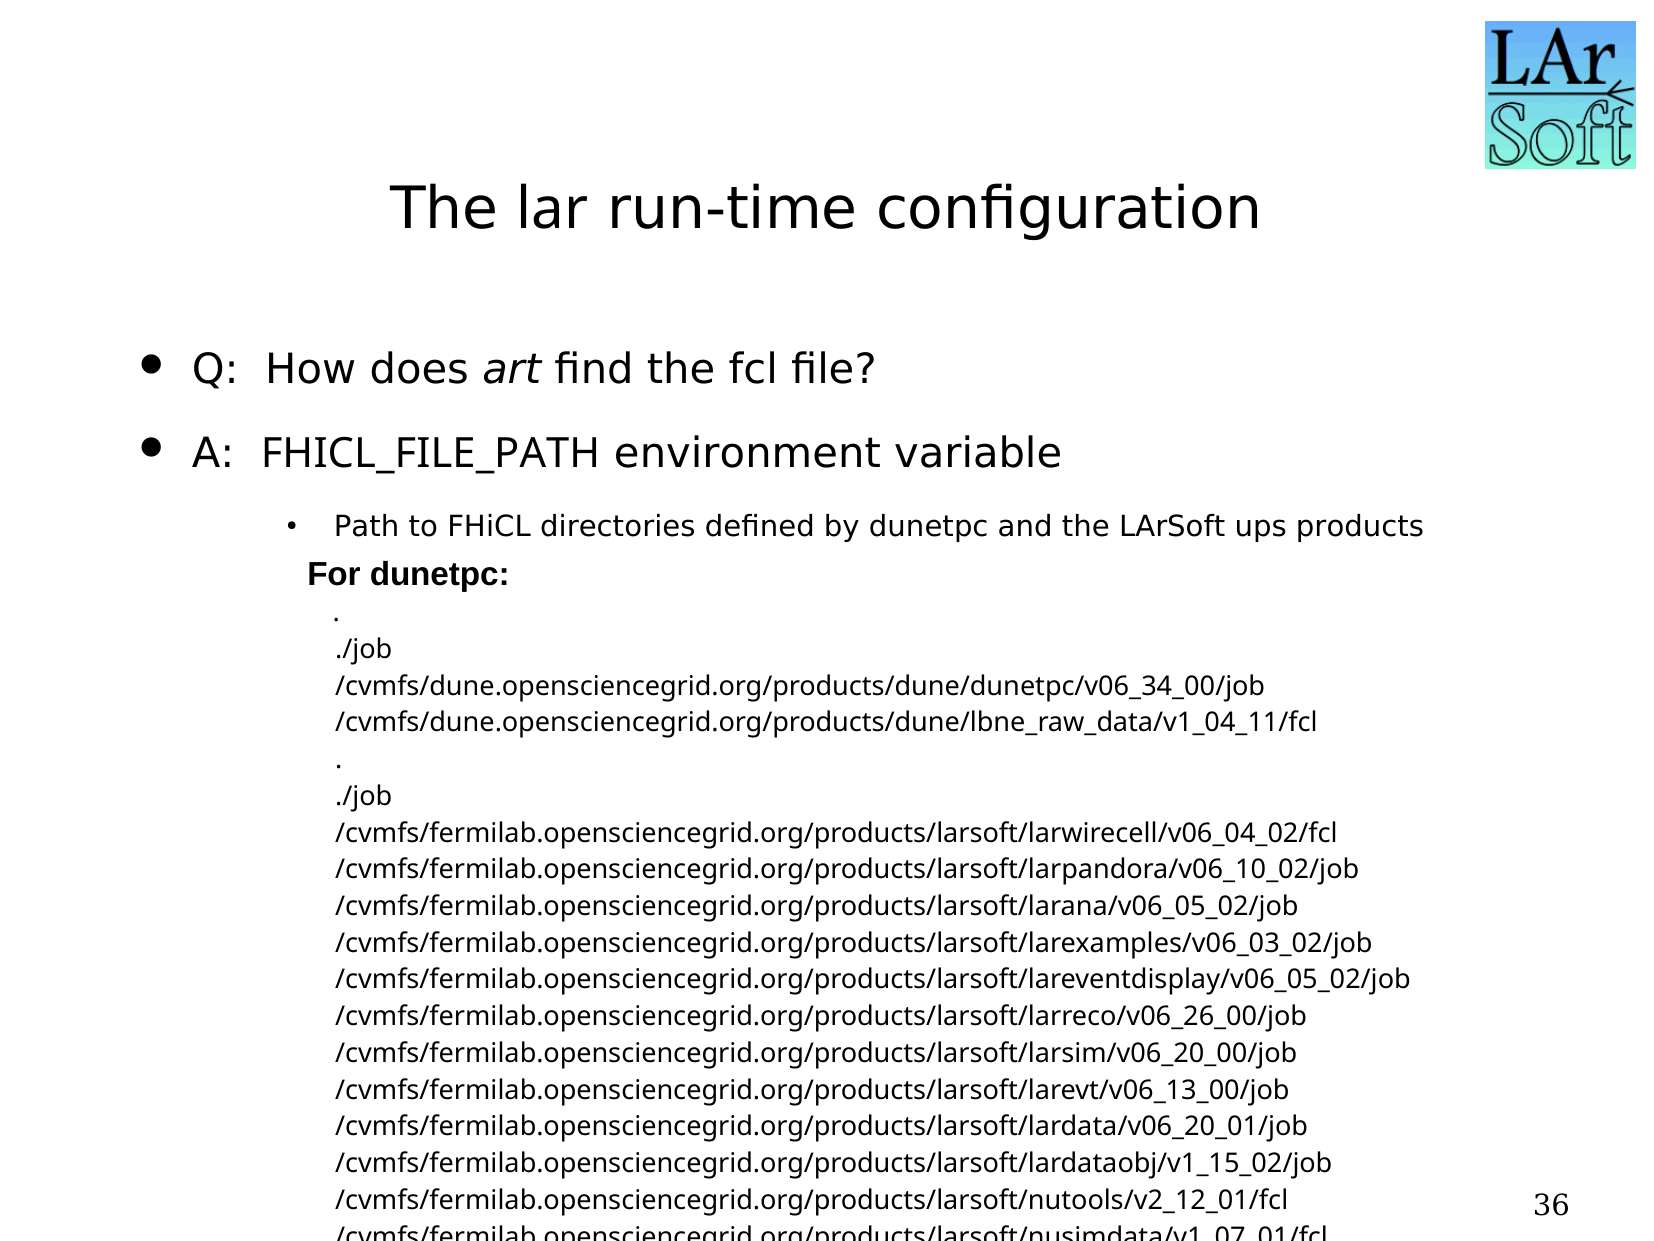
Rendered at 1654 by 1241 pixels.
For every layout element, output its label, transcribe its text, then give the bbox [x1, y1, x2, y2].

list Q: How does art find the fcl file? A: FHICL_FILE_PATH environment variable Path to FHiCL directories defined by dunetpc and the LArSoft ups products [121, 344, 1546, 1127]
picture [1485, 21, 1636, 169]
text_box For dunetpc: . ./job /cvmfs/dune.opensciencegrid.org/products/dune/dunetpc/v06_34_00/job /cvmfs/dune.opensciencegrid.org/products/dune/lbne_raw_data/v1_04_11/fcl . ./job /cvmfs/fermilab.opensciencegrid.org/products/larsoft/larwirecell/v06_04_02/fcl /cvmfs/fermilab.opensciencegrid.org/products/larsoft/larpandora/v06_10_02/job /cvmfs/fermilab.opensciencegrid.org/products/larsoft/larana/v06_05_02/job /cvmfs/fermilab.opensciencegrid.org/products/larsoft/larexamples/v06_03_02/job /cvmfs/fermilab.opensciencegrid.org/products/larsoft/lareventdisplay/v06_05_02/job /cvmfs/fermilab.opensciencegrid.org/products/larsoft/larreco/v06_26_00/job /cvmfs/fermilab.opensciencegrid.org/products/larsoft/larsim/v06_20_00/job /cvmfs/fermilab.opensciencegrid.org/products/larsoft/larevt/v06_13_00/job /cvmfs/fermilab.opensciencegrid.org/products/larsoft/lardata/v06_20_01/job /cvmfs/fermilab.opensciencegrid.org/products/larsoft/lardataobj/v1_15_02/job /cvmfs/fermilab.opensciencegrid.org/products/larsoft/nutools/v2_12_01/fcl /cvmfs/fermilab.opensciencegrid.org/products/larsoft/nusimdata/v1_07_01/fcl /cvmfs/fermilab.opensciencegrid.org/products/larsoft/larcore/v06_09_01/job /cvmfs/fermilab.opensciencegrid.org/products/larsoft/larcoreobj/v1_13_01/job [292, 548, 1471, 1226]
title The lar run-time configuration [121, 102, 1533, 310]
